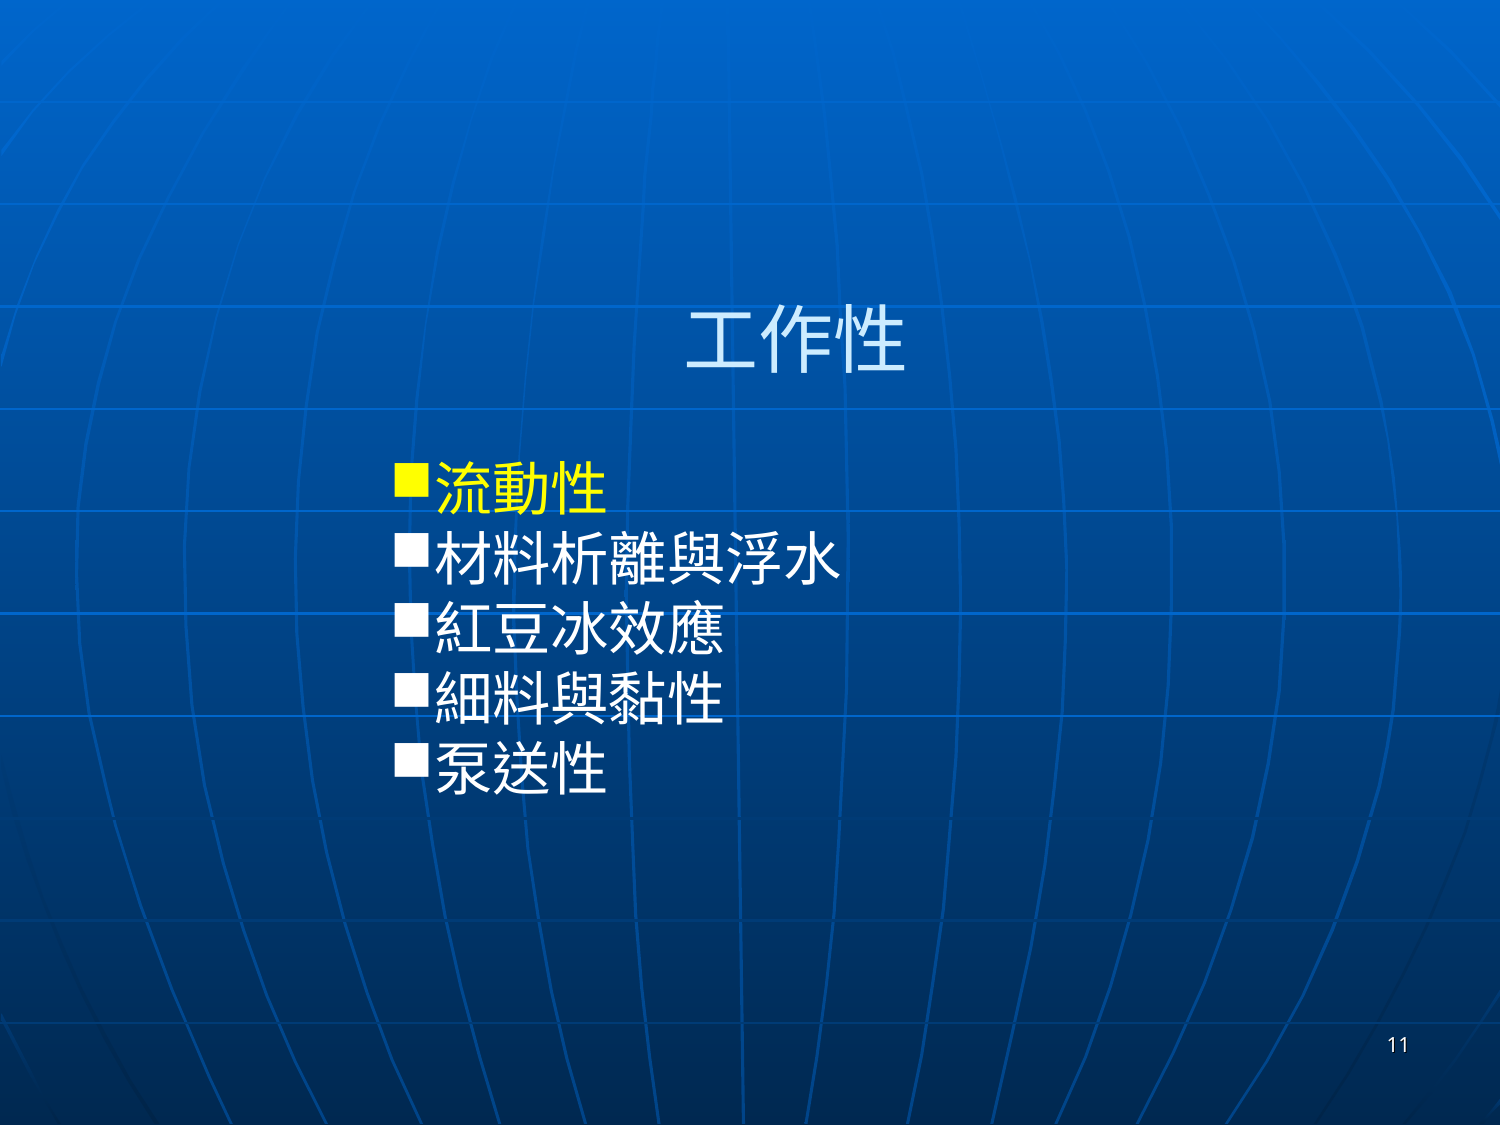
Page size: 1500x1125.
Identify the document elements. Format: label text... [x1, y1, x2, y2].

text_box <編號> [1074, 1024, 1426, 1100]
text_box 工作性 流動性 材料析離與浮水 紅豆冰效應 細料與黏性 泵送性 [375, 284, 1126, 926]
